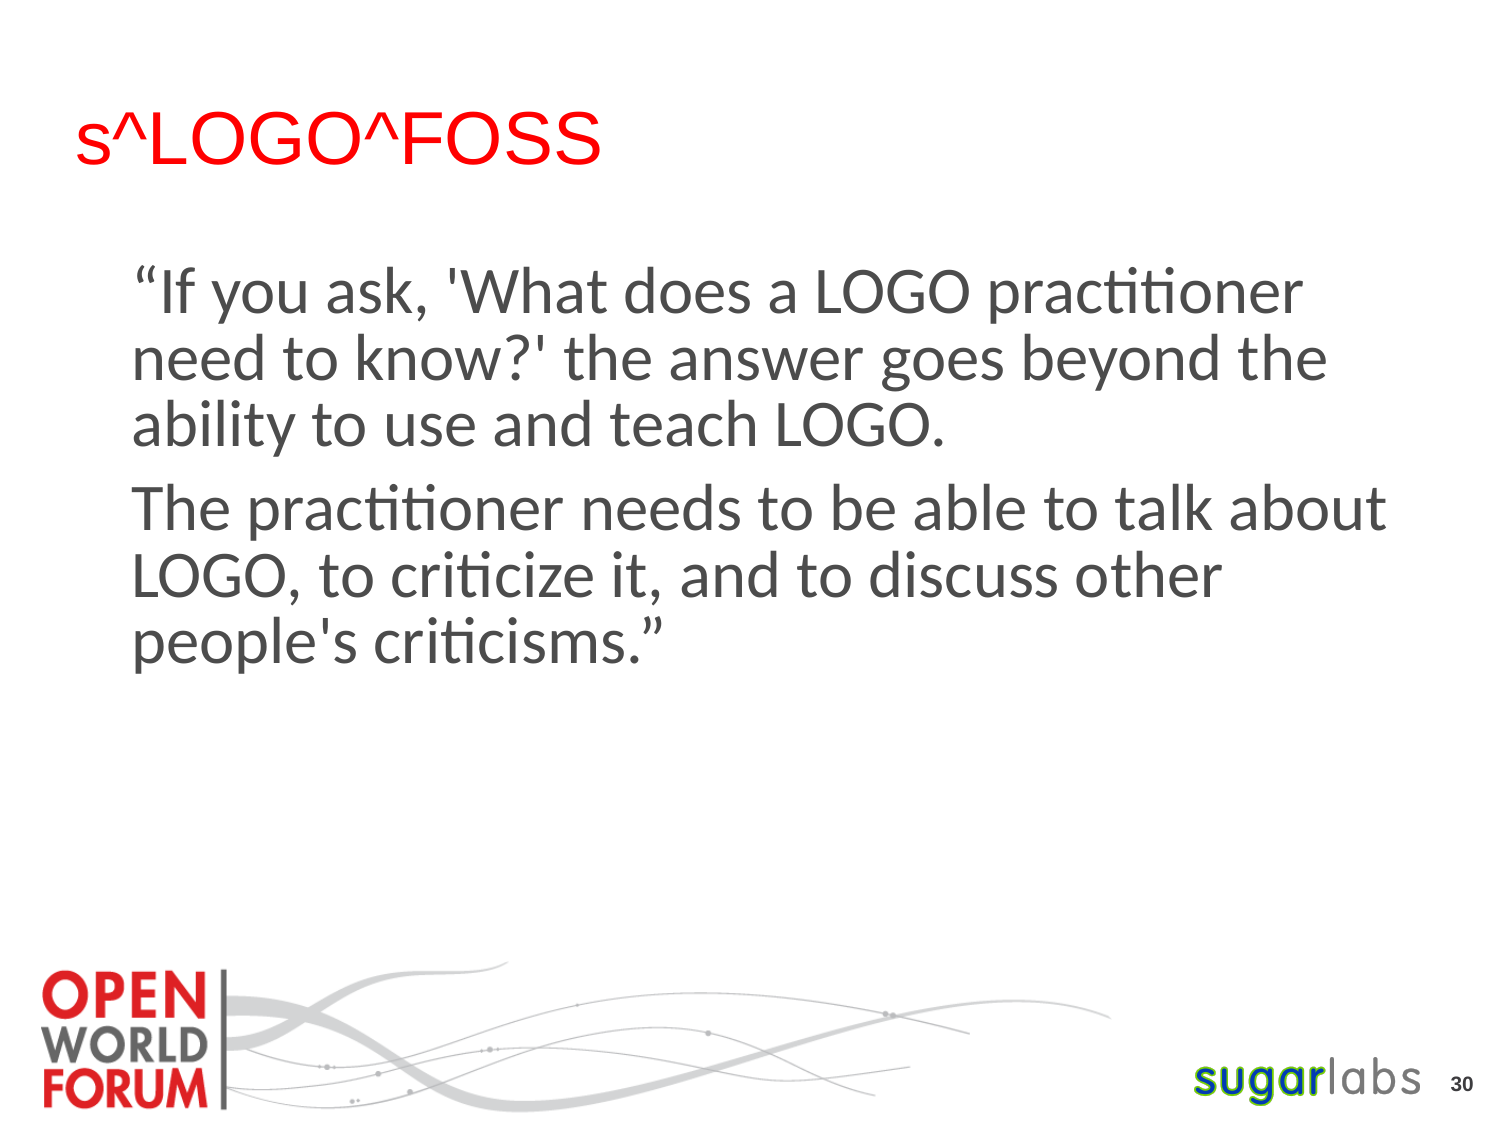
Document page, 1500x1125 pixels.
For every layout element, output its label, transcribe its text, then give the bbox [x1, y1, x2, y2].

title s^LOGO^FOSS [75, 44, 1425, 233]
list “If you ask, 'What does a LOGO practitioner need to know?' the answer goes beyond the ability to use and teach LOGO. The practitioner needs to be able to talk about LOGO, to criticize it, and to discuss other people's criticisms.” [75, 263, 1425, 1006]
picture [1194, 1057, 1420, 1106]
picture [41, 957, 1112, 1119]
